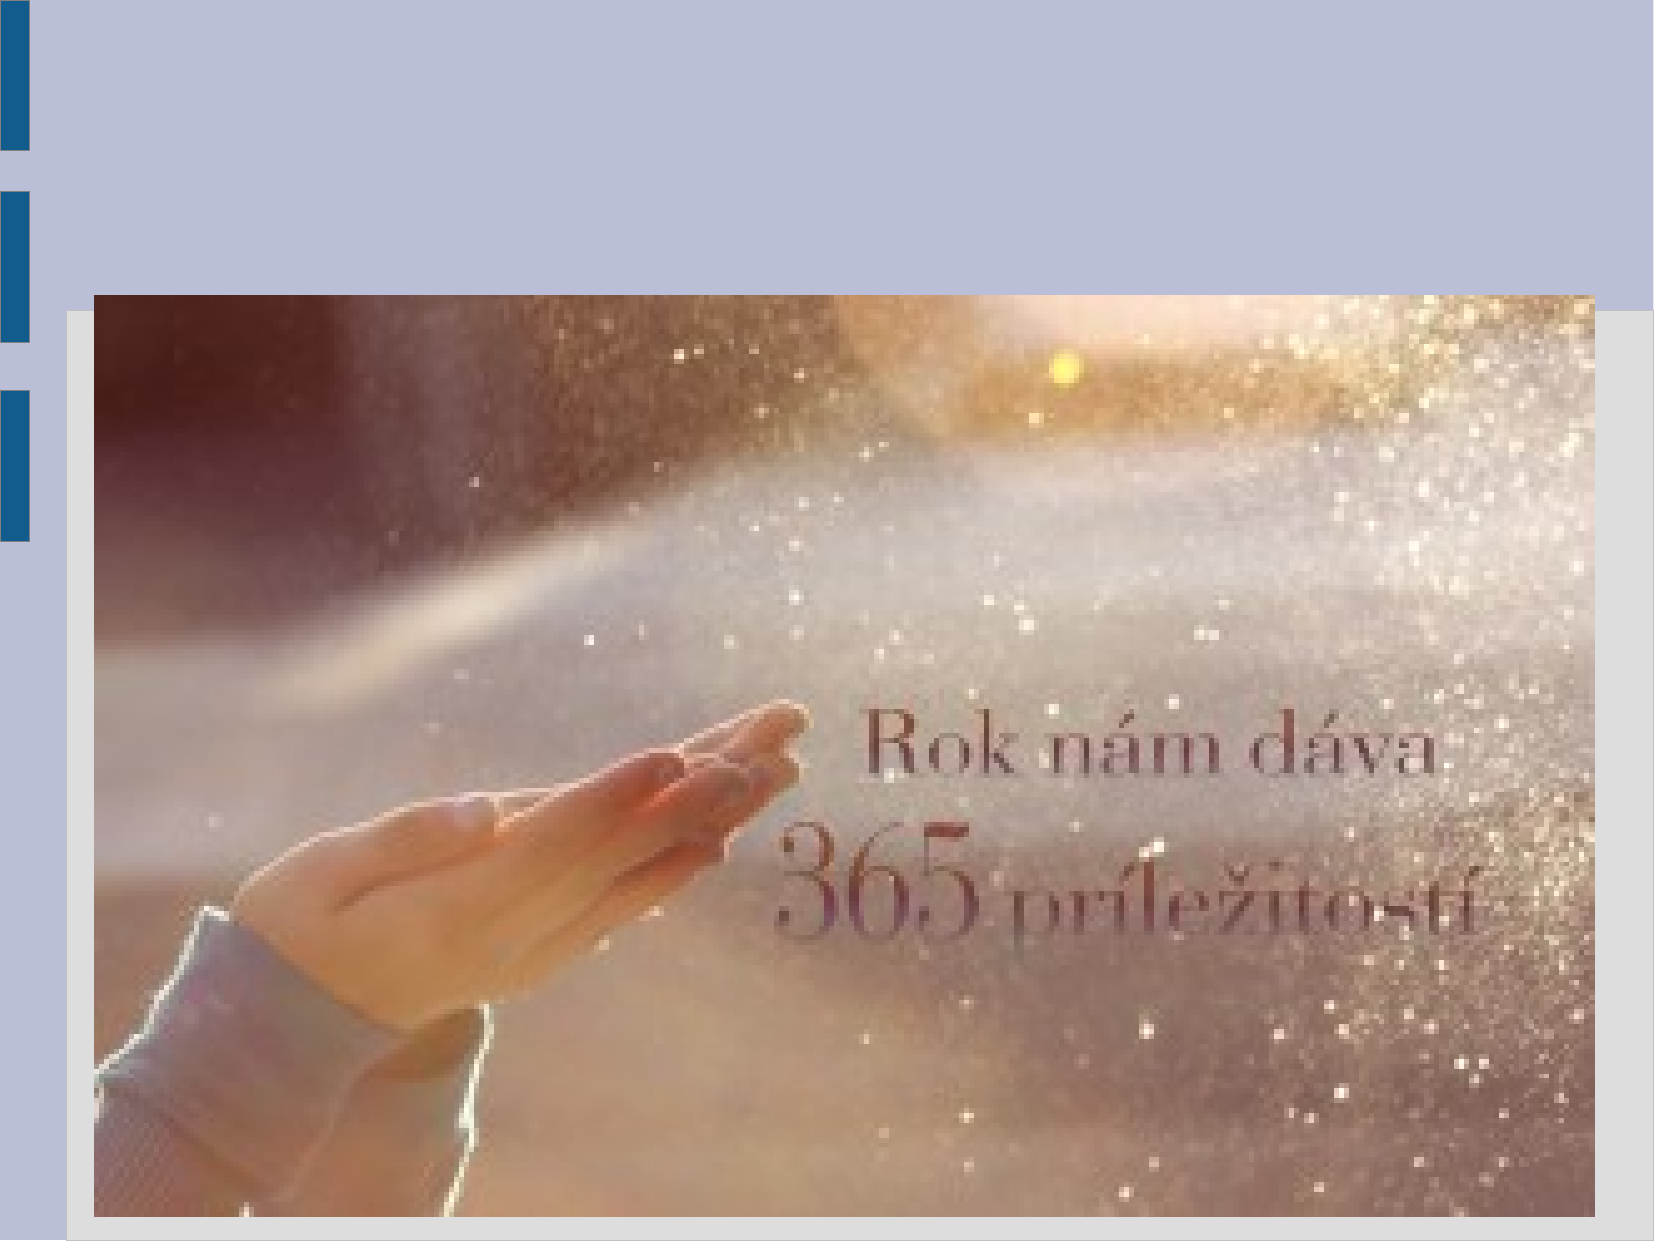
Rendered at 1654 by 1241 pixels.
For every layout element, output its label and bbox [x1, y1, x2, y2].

picture [94, 295, 1595, 1217]
